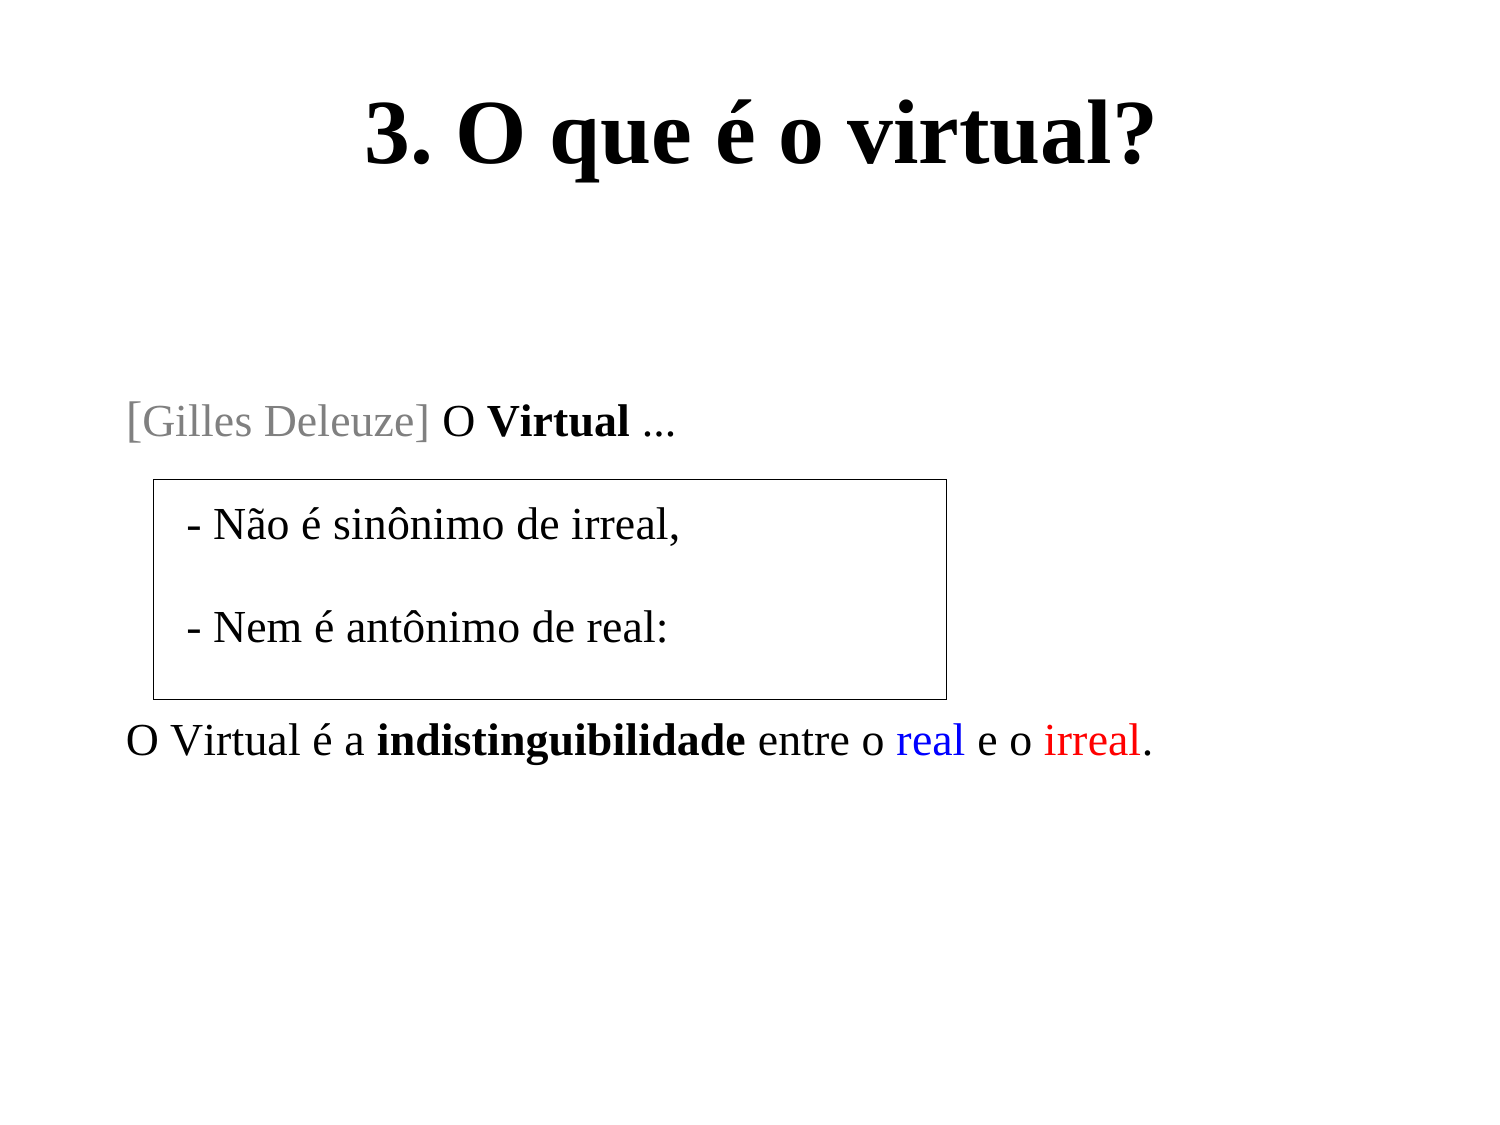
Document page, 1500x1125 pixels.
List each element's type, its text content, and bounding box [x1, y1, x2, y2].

title 3. O que é o virtual? [97, 57, 1426, 208]
text_box [Gilles Deleuze] O Virtual ... - Não é sinônimo de irreal, - Nem é antônimo de real: O Virtual é a indistinguibilidade entre o real e o irreal. [125, 392, 1432, 863]
